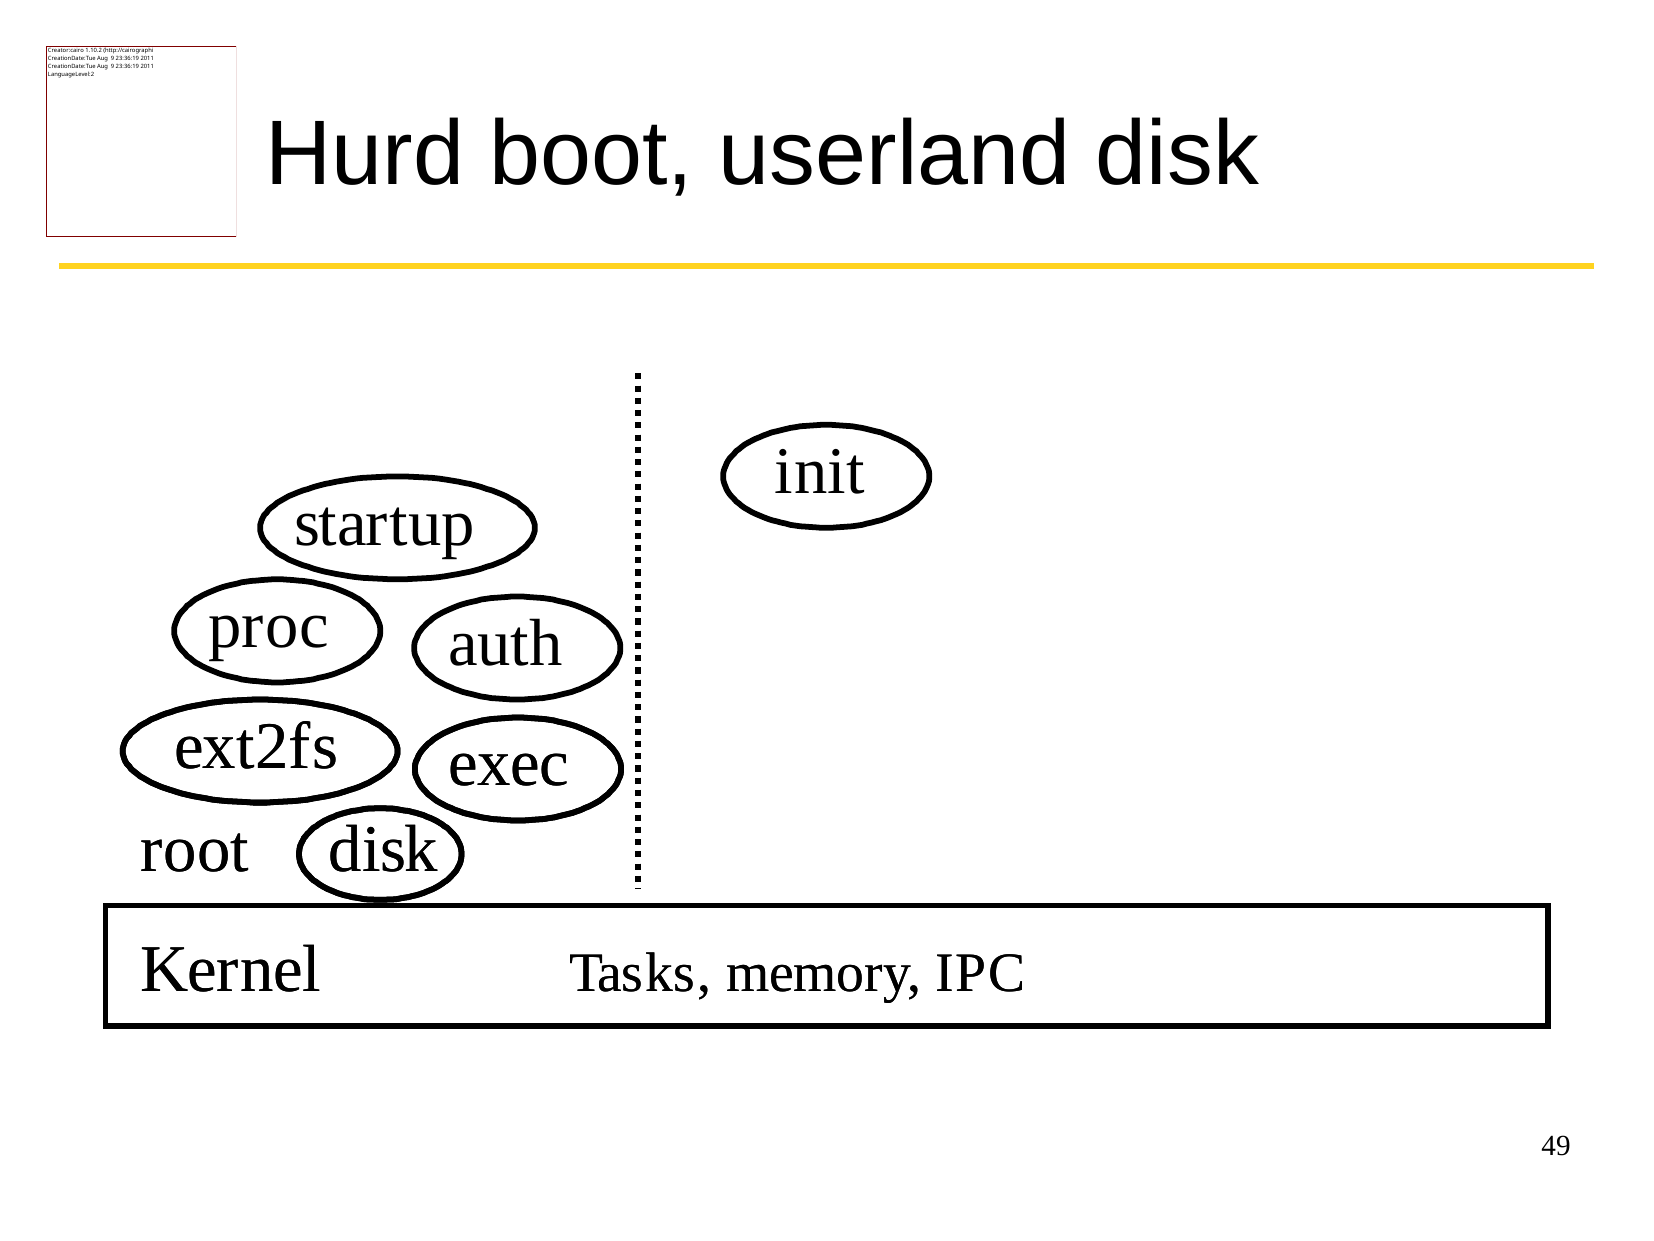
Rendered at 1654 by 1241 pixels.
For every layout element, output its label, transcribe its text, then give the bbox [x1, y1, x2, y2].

title Hurd boot, userland disk [265, 49, 1571, 257]
picture [82, 350, 1571, 1049]
